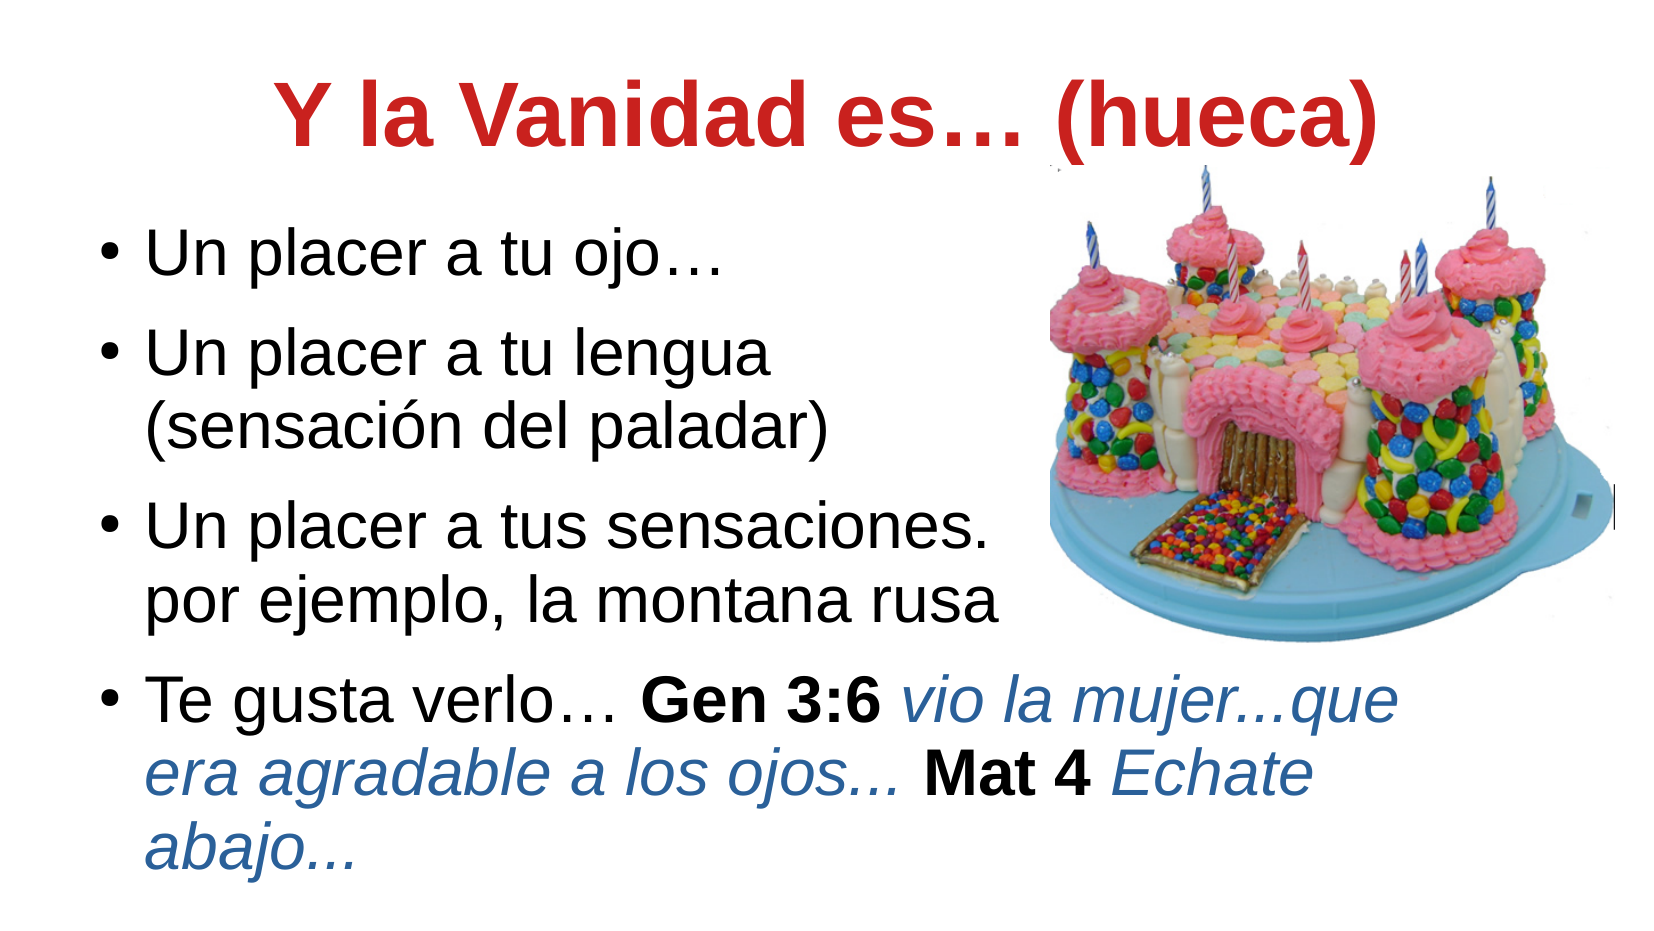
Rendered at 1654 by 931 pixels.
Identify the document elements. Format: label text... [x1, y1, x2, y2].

picture [1050, 165, 1615, 646]
title Y la Vanidad es… (hueca) [82, 37, 1571, 193]
list Un placer a tu ojo… Un placer a tu lengua (sensación del paladar) Un placer a tus sensaciones. por ejemplo, la montana rusa Te gusta verlo… Gen 3:6 vio la mujer...que era agradable a los ojos... Mat 4 Echate abajo... [82, 215, 1501, 886]
